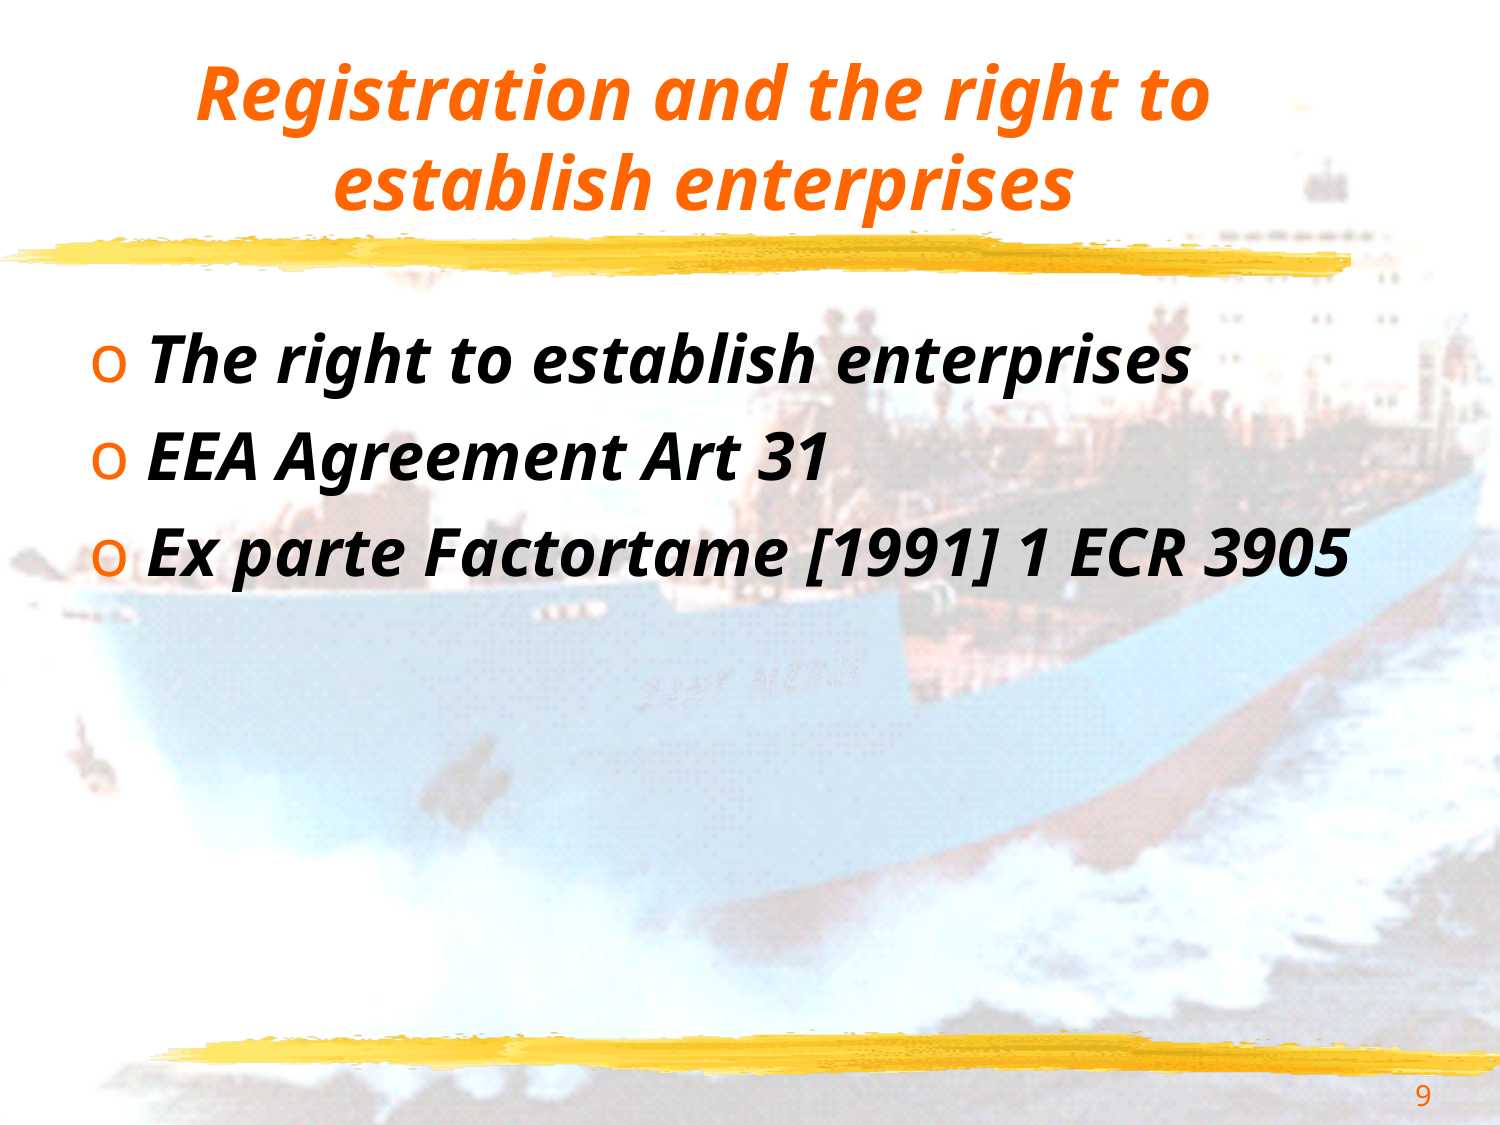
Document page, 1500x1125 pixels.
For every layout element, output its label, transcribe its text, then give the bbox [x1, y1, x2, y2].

title Registration and the right to establish enterprises [66, 37, 1342, 225]
text_box [1400, 1050, 1500, 1125]
list The right to establish enterprises EEA Agreement Art 31 Ex parte Factortame [1991] 1 ECR 3905 [75, 309, 1417, 1001]
